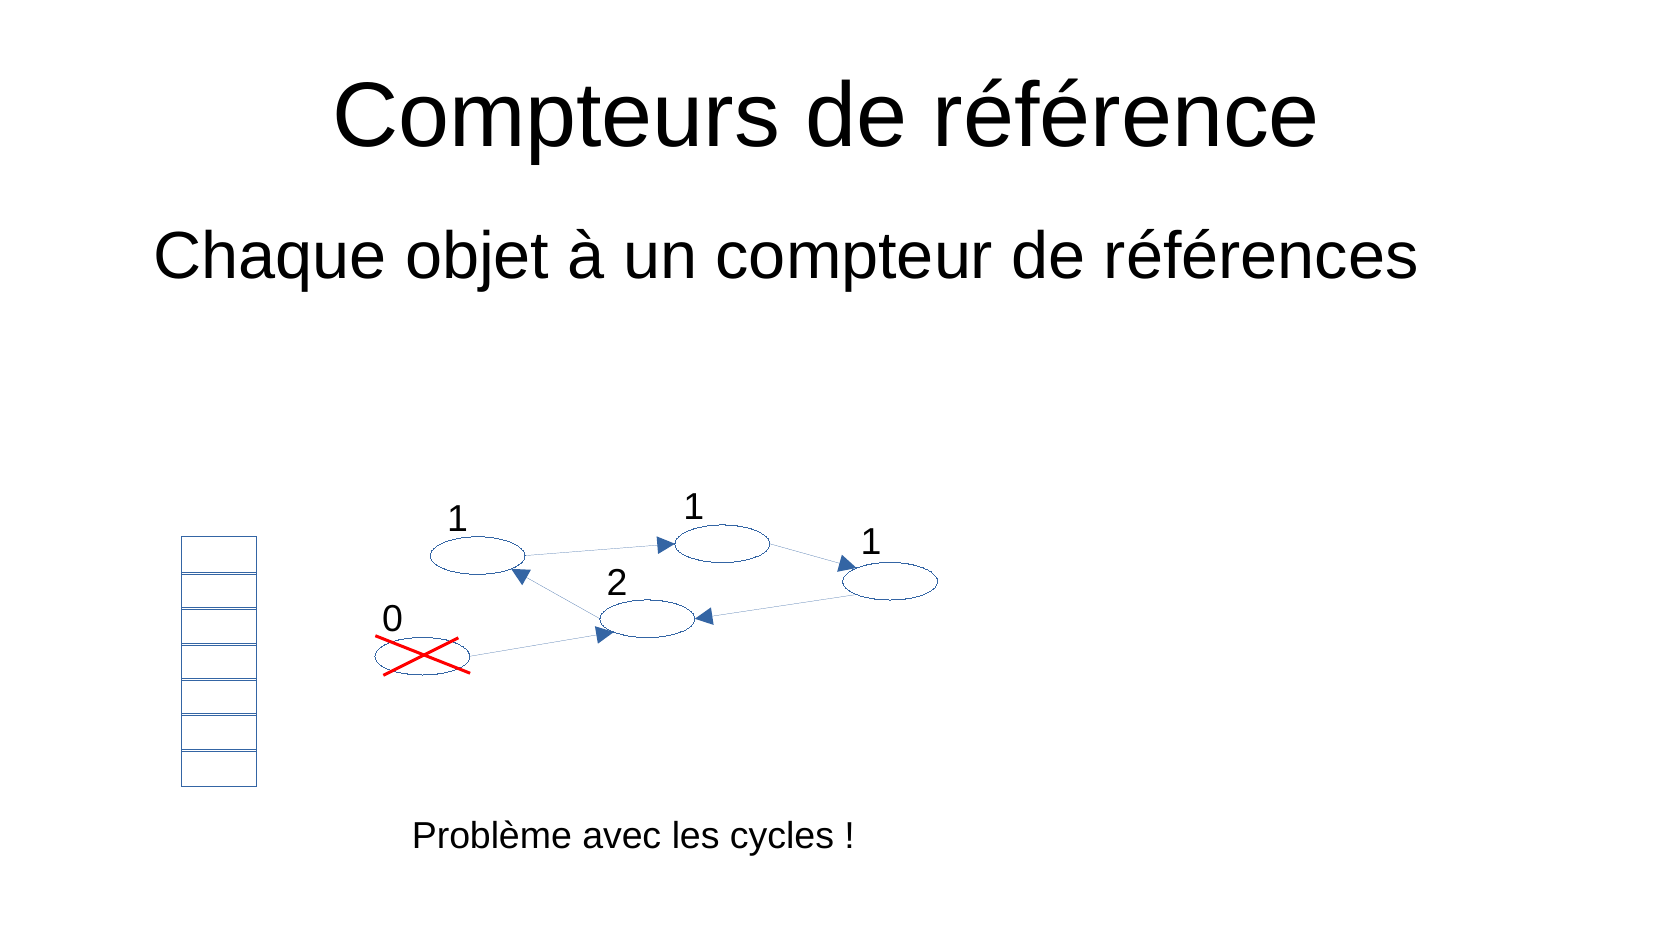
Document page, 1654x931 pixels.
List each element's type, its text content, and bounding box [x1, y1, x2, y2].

text_box 2 [591, 554, 643, 612]
text_box 0 [367, 589, 418, 647]
list Chaque objet à un compteur de références [82, 217, 1571, 451]
text_box Problème avec les cycles ! [397, 807, 883, 865]
text_box 1 [668, 477, 719, 535]
title Compteurs de référence [82, 37, 1571, 193]
text_box 1 [432, 489, 483, 547]
text_box 1 [845, 513, 897, 571]
